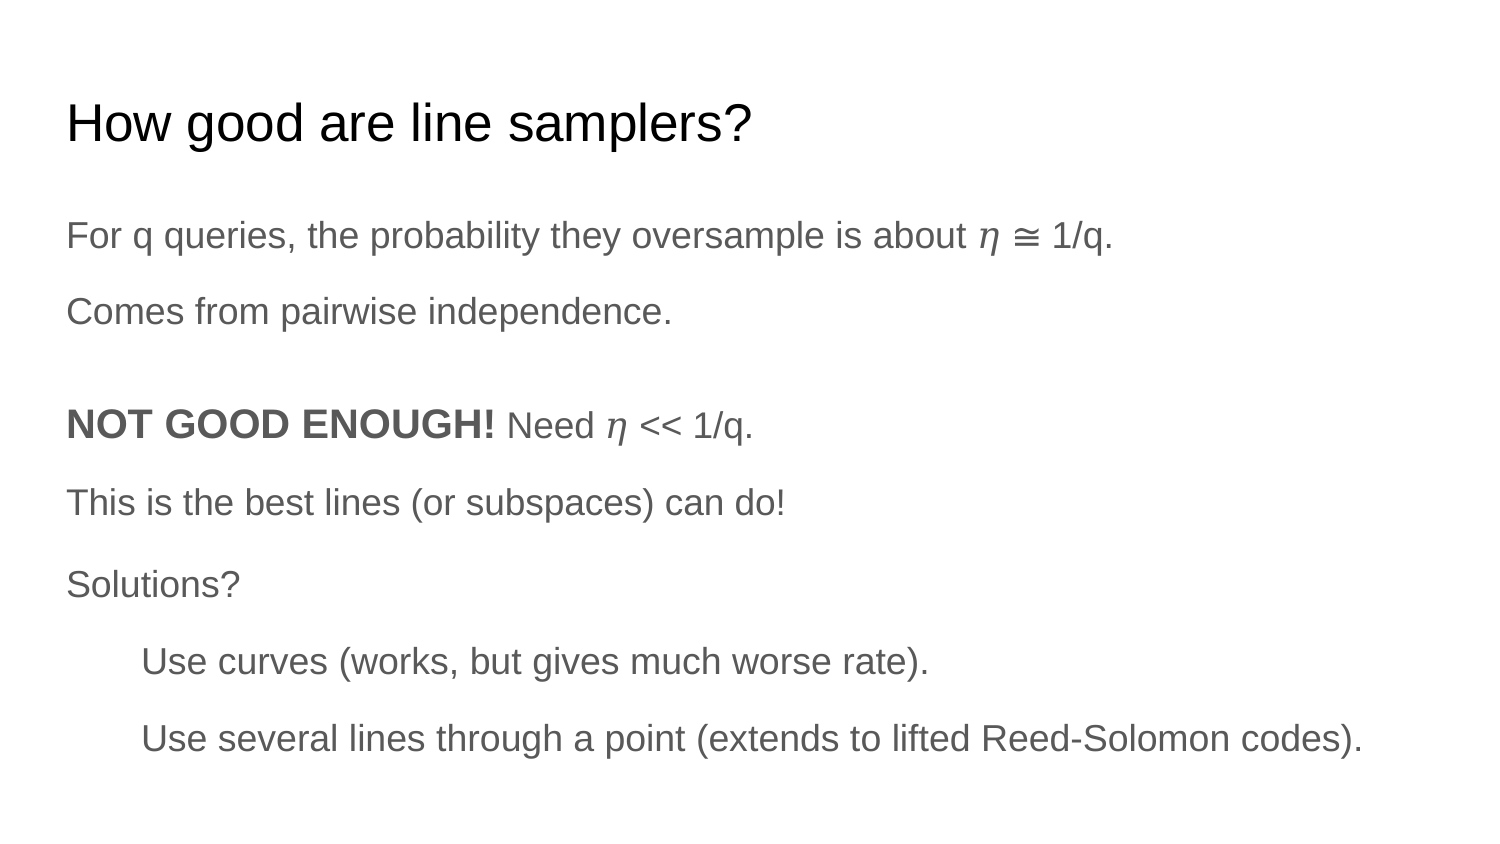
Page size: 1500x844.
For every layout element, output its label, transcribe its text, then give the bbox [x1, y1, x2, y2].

list For q queries, the probability they oversample is about 𝜂 ≅ 1/q. Comes from pairwise independence. [51, 189, 1449, 353]
list NOT GOOD ENOUGH! Need 𝜂 << 1/q. This is the best lines (or subspaces) can do! [51, 374, 1449, 538]
title How good are line samplers? [51, 72, 1449, 167]
list Solutions? Use curves (works, but gives much worse rate). Use several lines through a point (extends to lifted Reed-Solomon codes). [51, 538, 1449, 777]
